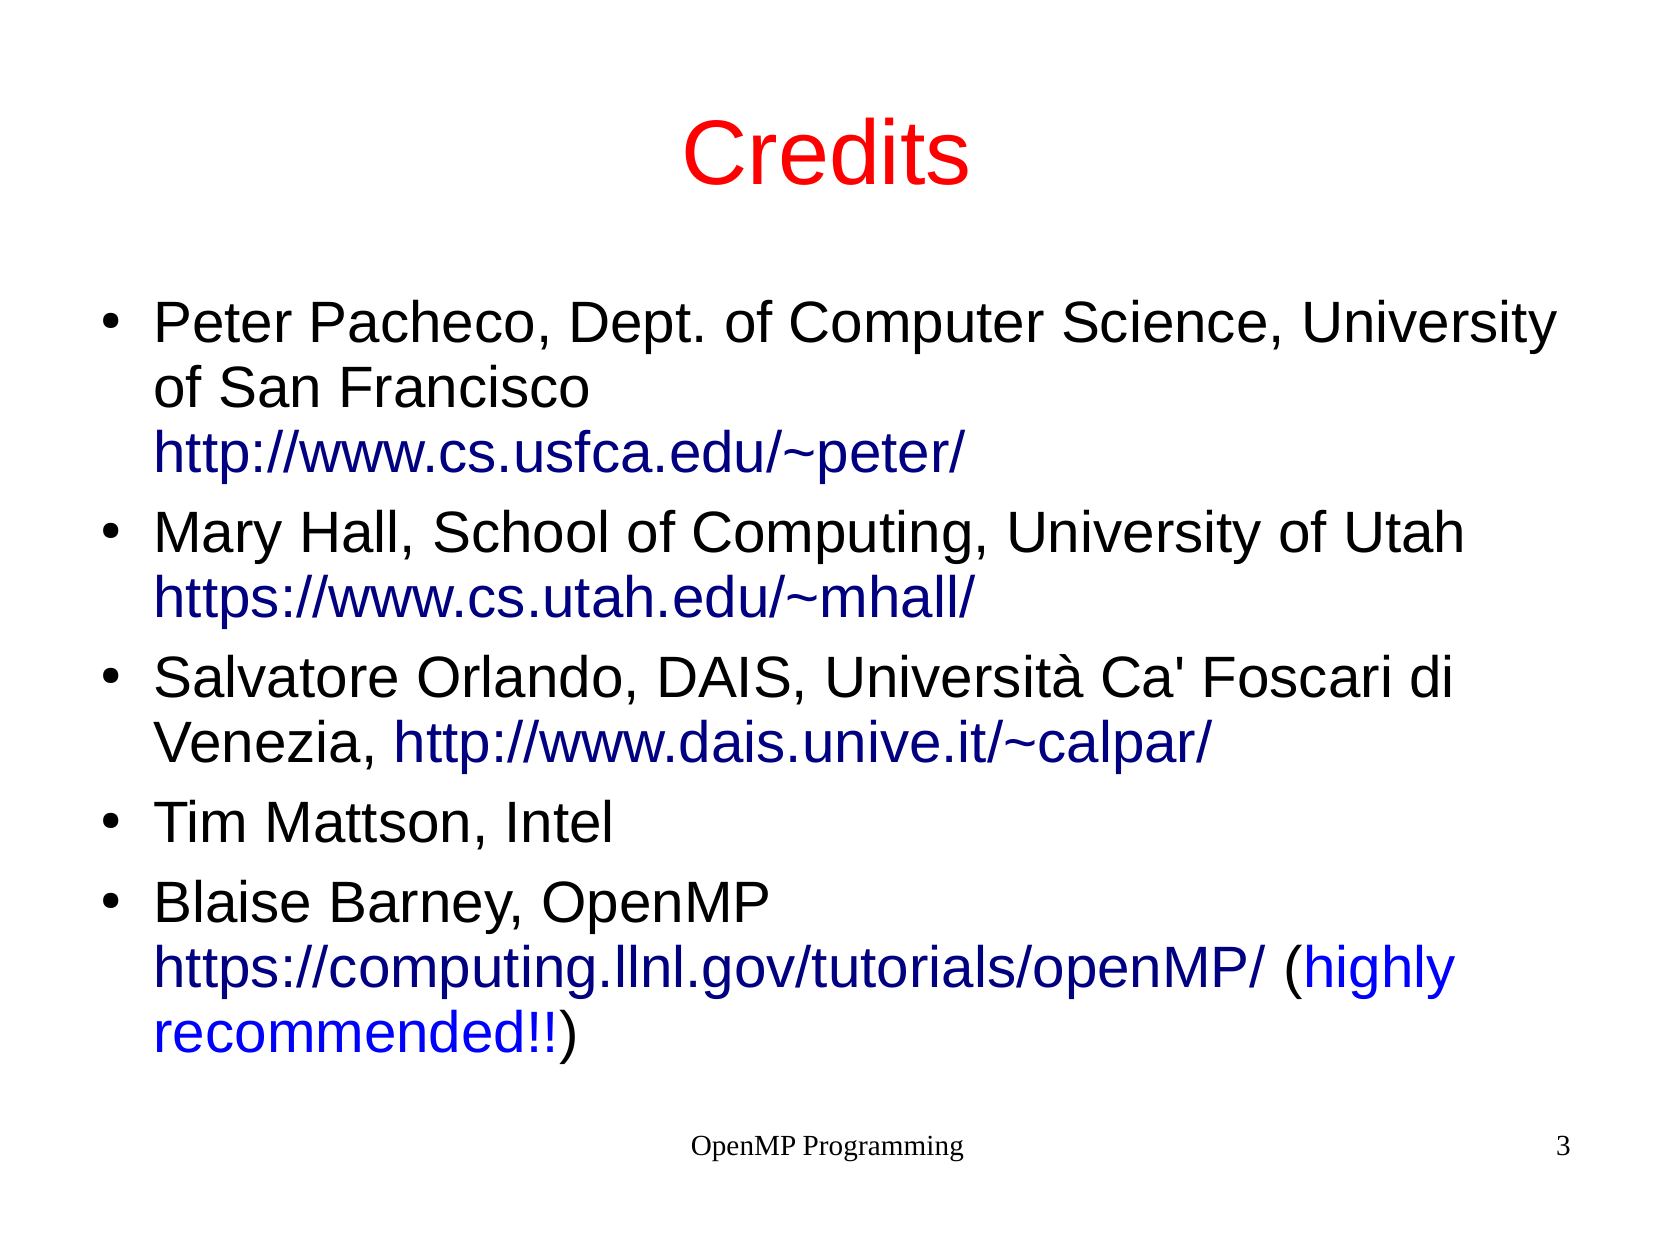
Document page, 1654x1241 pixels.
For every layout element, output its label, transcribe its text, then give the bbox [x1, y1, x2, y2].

list Peter Pacheco, Dept. of Computer Science, University of San Francisco http://www.cs.usfca.edu/~peter/ Mary Hall, School of Computing, University of Utah https://www.cs.utah.edu/~mhall/ Salvatore Orlando, DAIS, Università Ca' Foscari di Venezia, http://www.dais.unive.it/~calpar/ Tim Mattson, Intel Blaise Barney, OpenMP https://computing.llnl.gov/tutorials/openMP/ (highly recommended!!) [82, 290, 1571, 1109]
title Credits [82, 49, 1571, 257]
